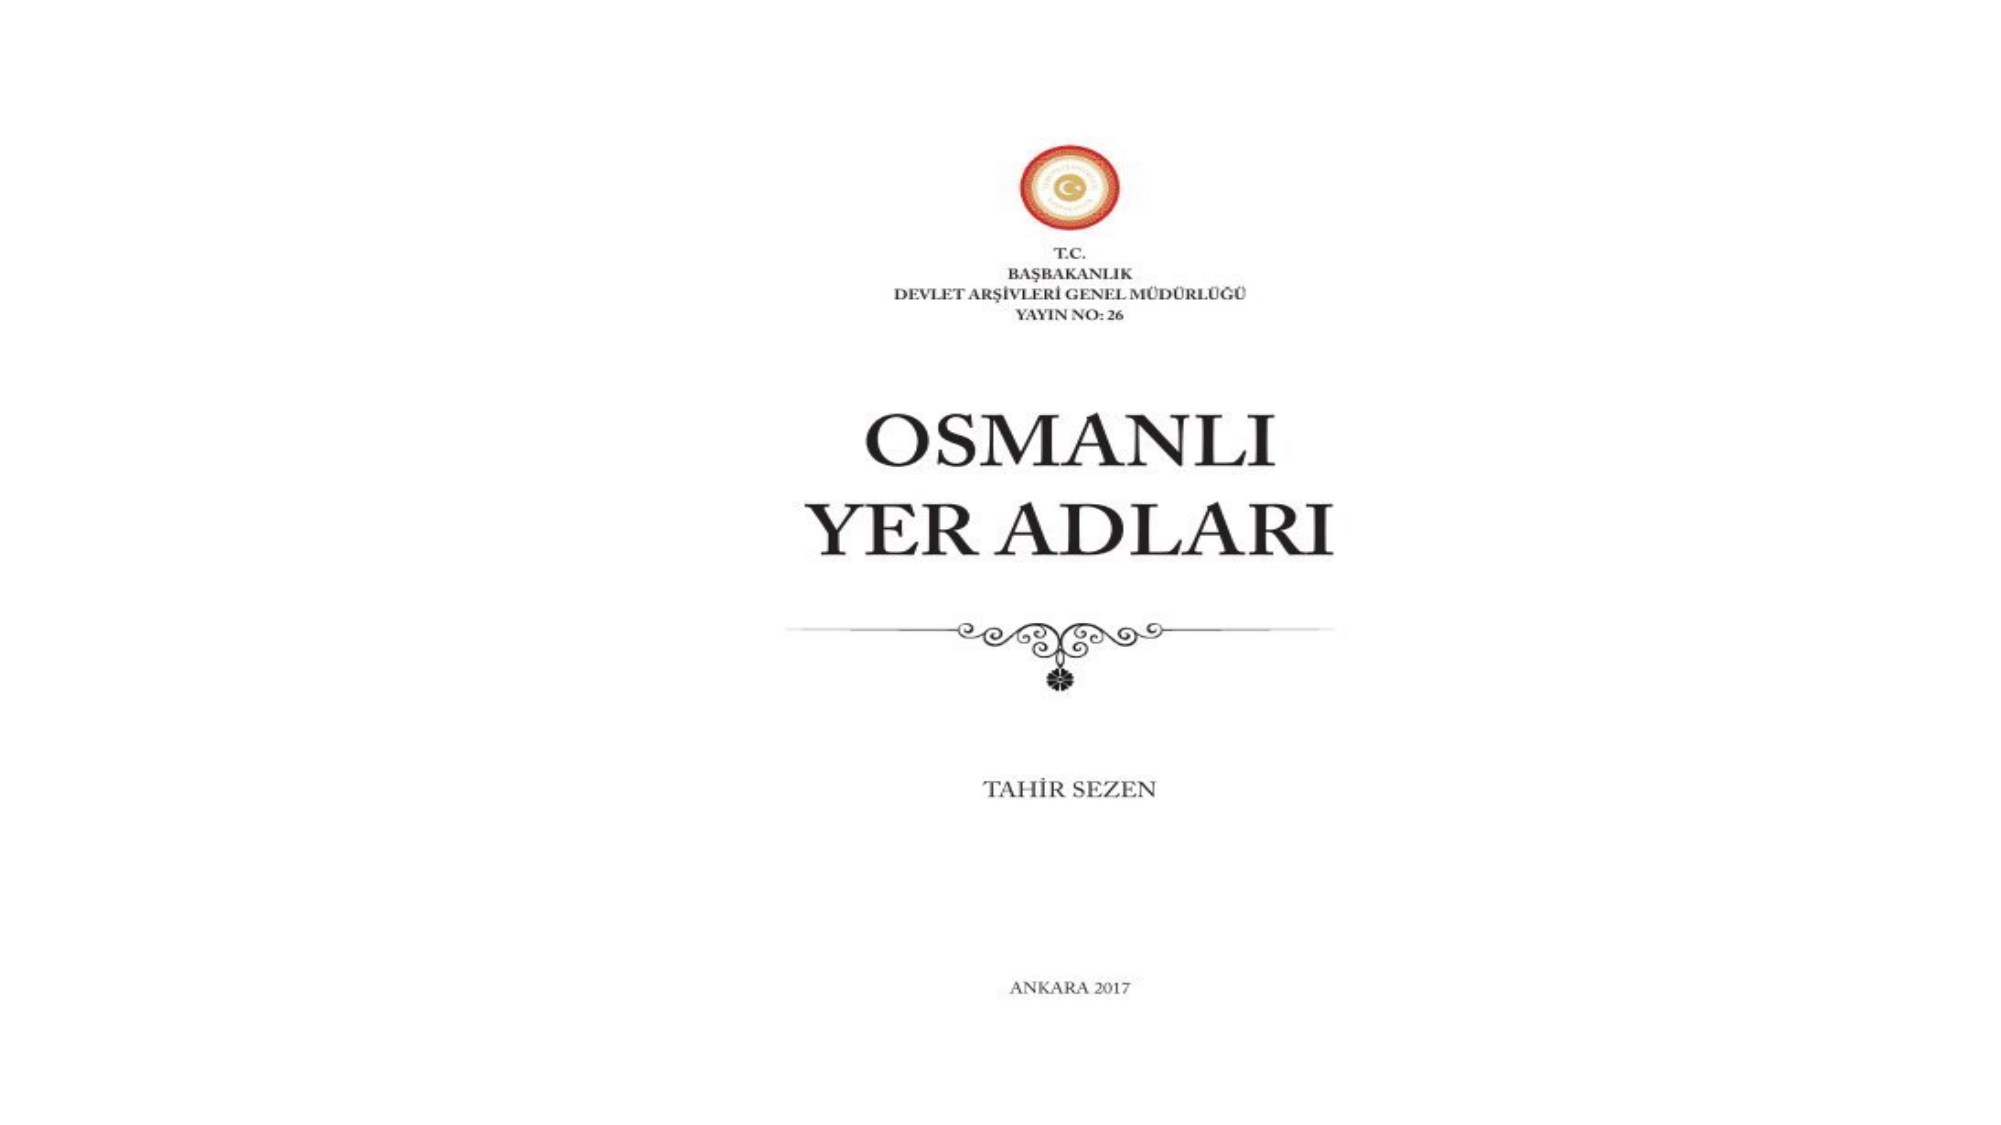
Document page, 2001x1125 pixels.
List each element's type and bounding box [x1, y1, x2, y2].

picture [646, 62, 1475, 1063]
